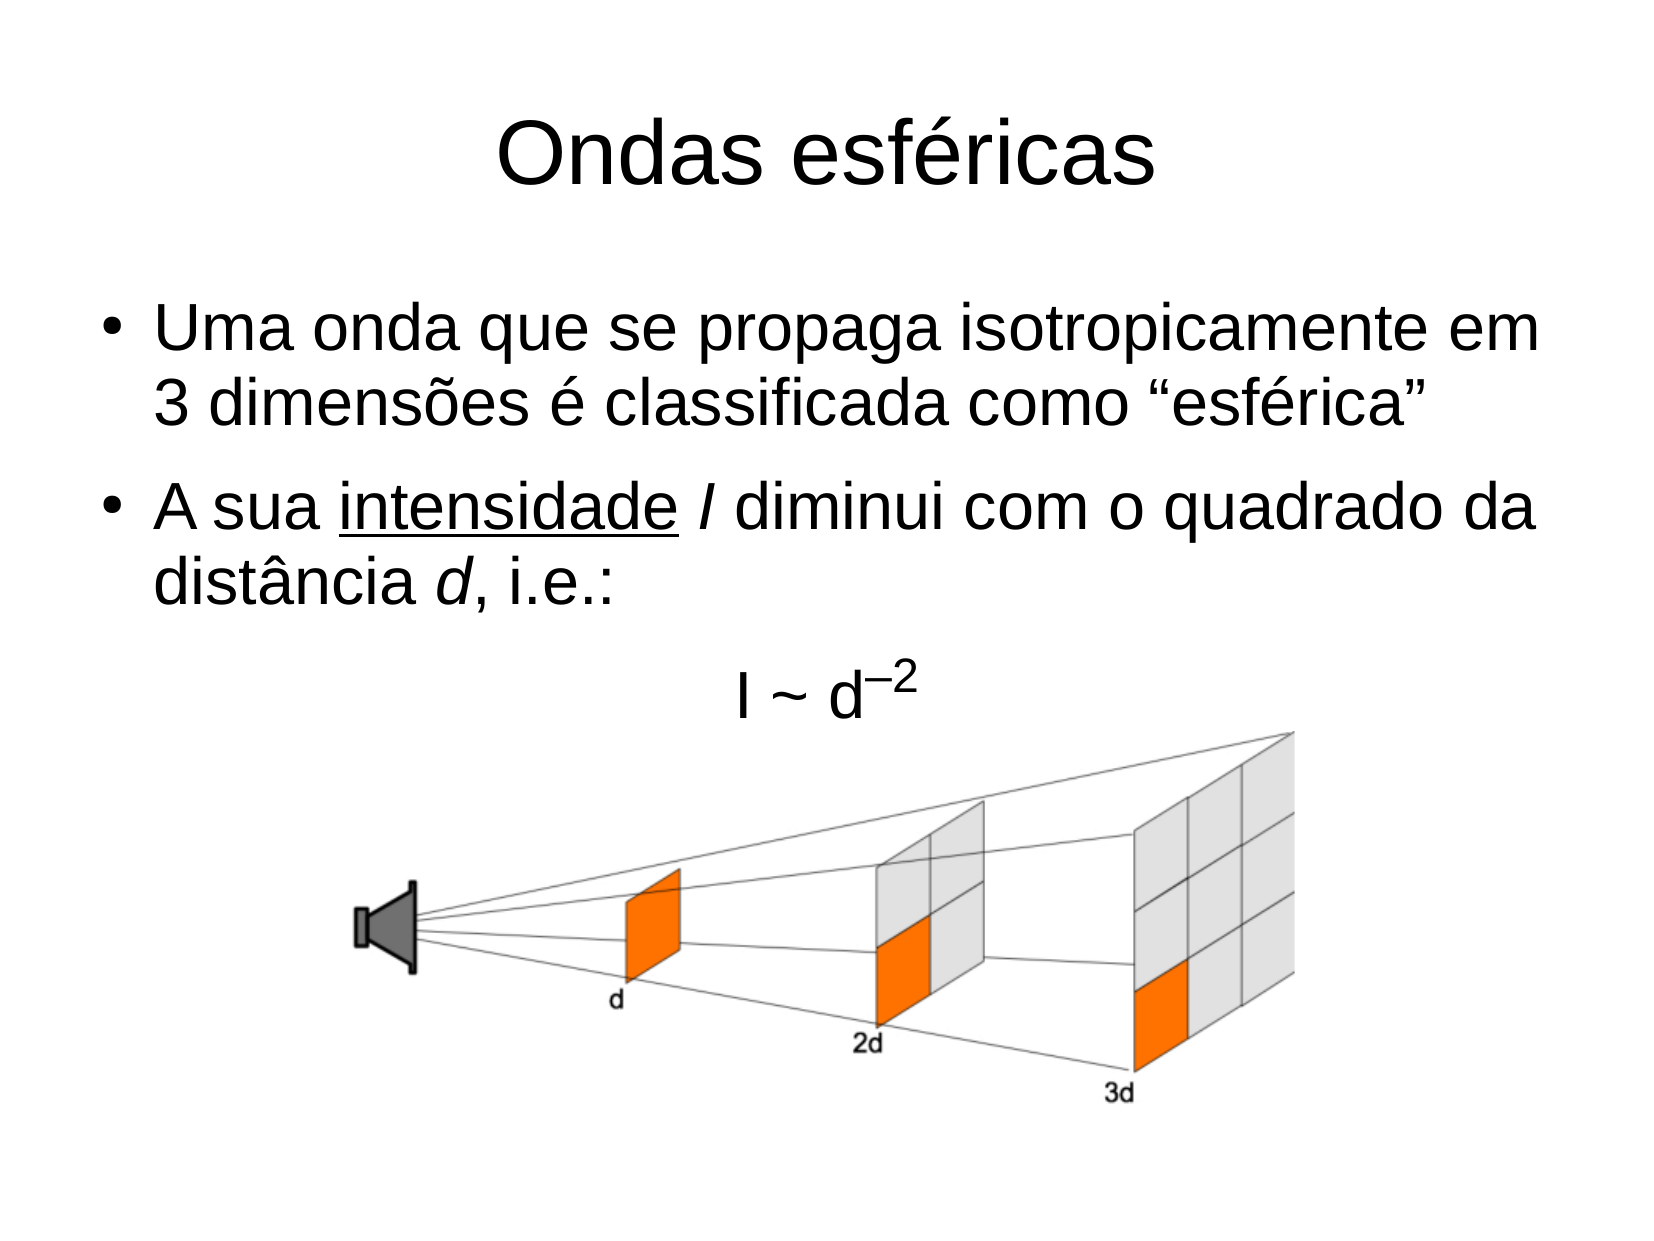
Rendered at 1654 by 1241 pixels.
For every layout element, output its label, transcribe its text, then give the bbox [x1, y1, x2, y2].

picture [334, 731, 1334, 1113]
title Ondas esféricas [82, 49, 1571, 257]
list Uma onda que se propaga isotropicamente em 3 dimensões é classificada como “esférica” A sua intensidade I diminui com o quadrado da distância d, i.e.: I ~ d–2 [82, 290, 1571, 1010]
